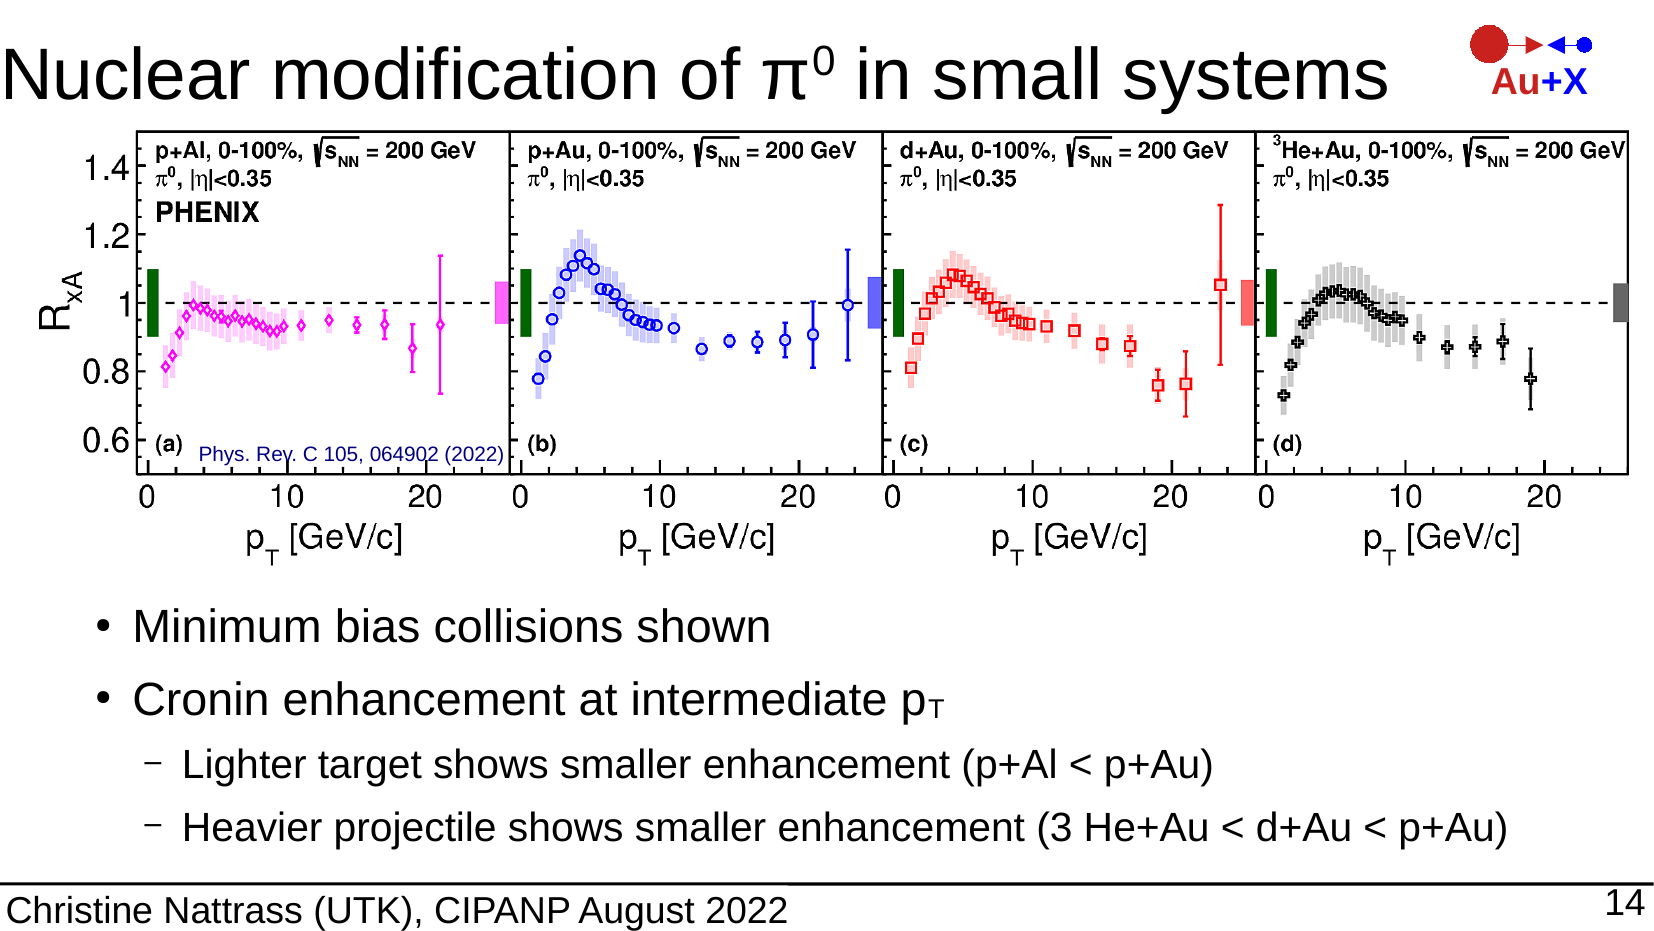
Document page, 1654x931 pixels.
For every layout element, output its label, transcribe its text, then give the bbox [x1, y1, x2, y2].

text_box [1470, 25, 1509, 58]
title Nuclear modification of π0 in small systems [0, 23, 1651, 125]
list Minimum bias collisions shown Cronin enhancement at intermediate pT Lighter target shows smaller enhancement (p+Al < p+Au) Heavier projectile shows smaller enhancement (3 He+Au < d+Au < p+Au) [82, 600, 1571, 852]
text_box [1576, 37, 1592, 53]
text_box Au+X [1476, 53, 1603, 110]
picture [0, 98, 1654, 575]
text_box Phys. Rev. C 105, 064902 (2022) [183, 435, 767, 493]
